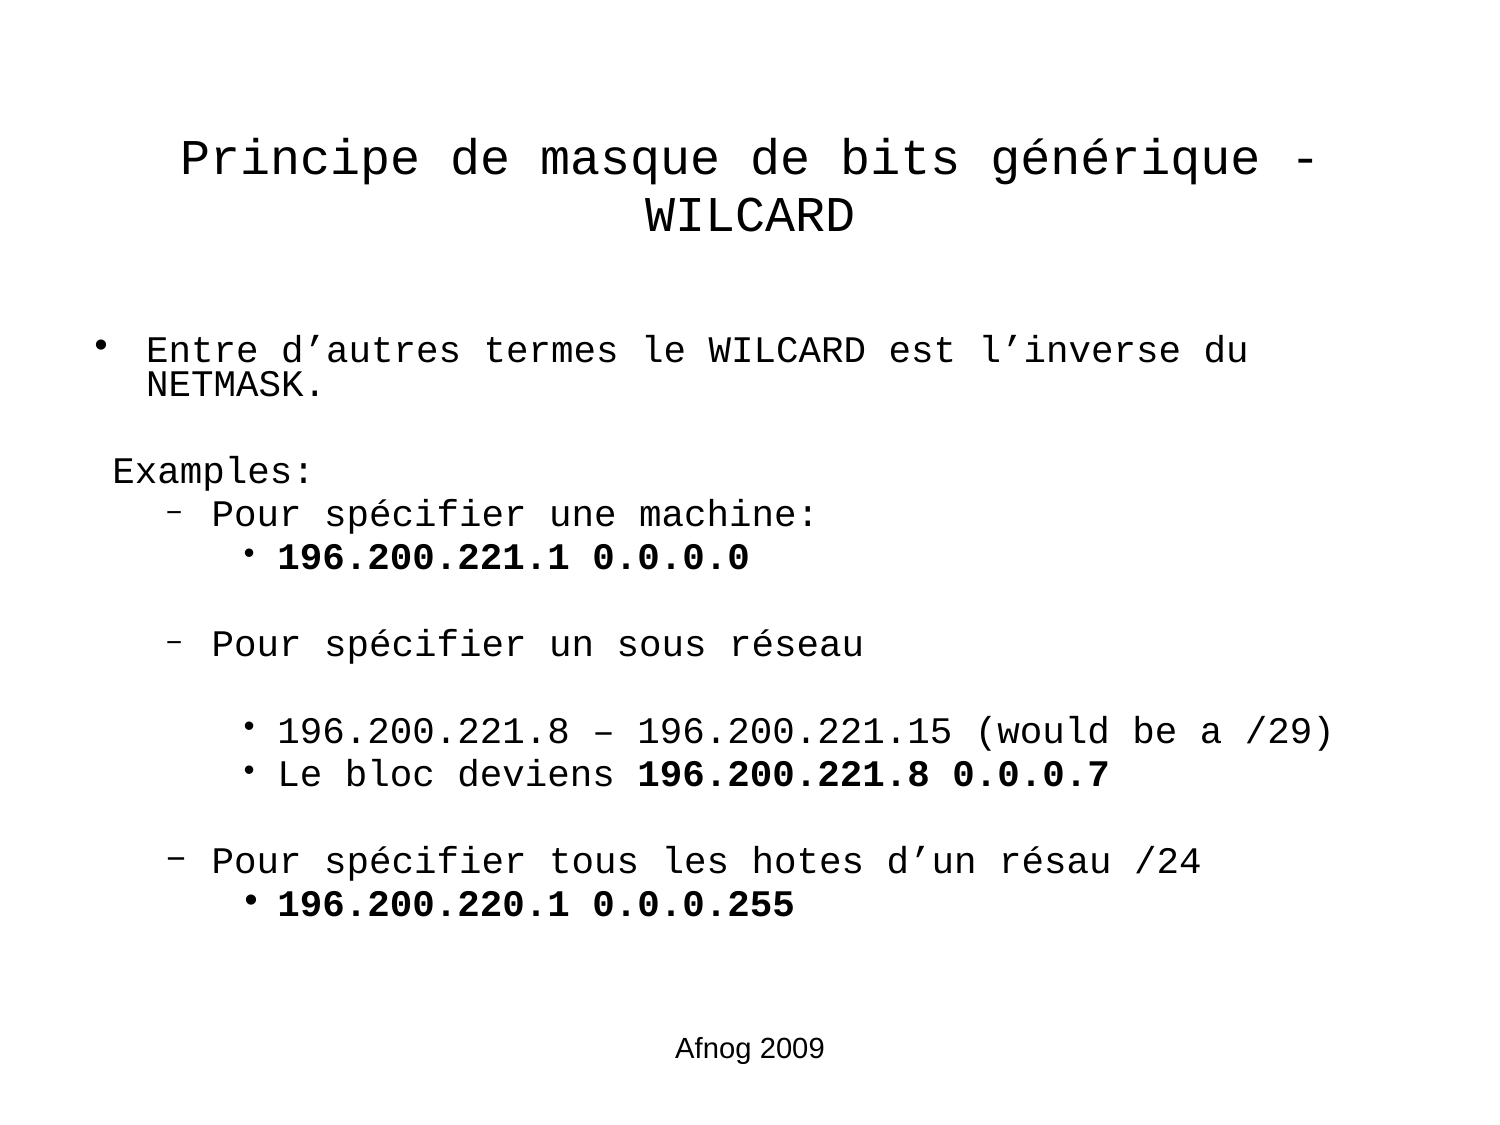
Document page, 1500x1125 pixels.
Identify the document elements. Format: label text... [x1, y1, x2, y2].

title Principe de masque de bits générique - WILCARD [75, 26, 1426, 252]
list Entre d’autres termes le WILCARD est l’inverse du NETMASK. Examples: Pour spécifier une machine: 196.200.221.1 0.0.0.0 Pour spécifier un sous réseau 196.200.221.8 – 196.200.221.15 (would be a /29) Le bloc deviens 196.200.221.8 0.0.0.7 Pour spécifier tous les hotes d’un résau /24 196.200.220.1 0.0.0.255 [75, 262, 1426, 1006]
